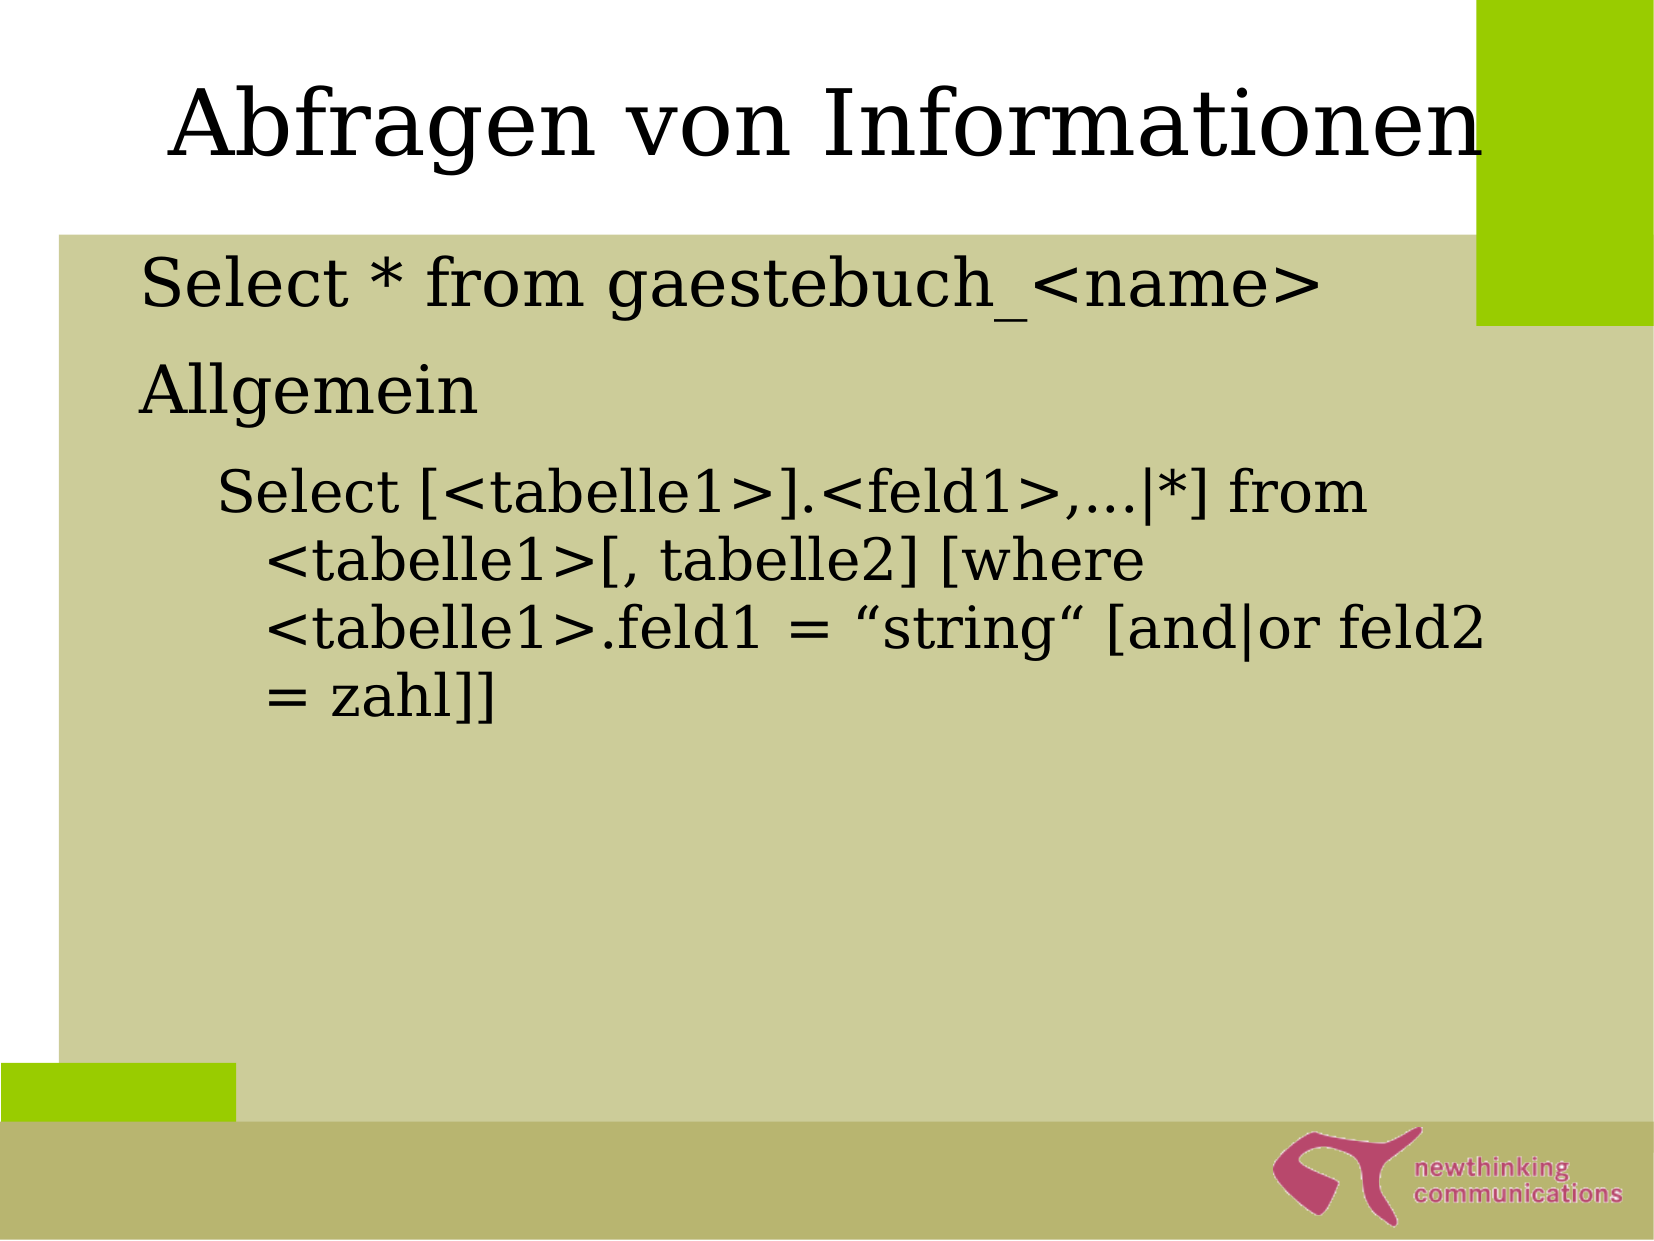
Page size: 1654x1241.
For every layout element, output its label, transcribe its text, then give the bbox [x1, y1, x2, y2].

picture [1273, 1127, 1641, 1241]
list Select * from gaestebuch_<name> Allgemein Select [<tabelle1>].<feld1>,...|*] from <tabelle1>[, tabelle2] [where <tabelle1>.feld1 = “string“ [and|or feld2 = zahl]] [121, 244, 1534, 1026]
title Abfragen von Informationen [121, 20, 1534, 228]
